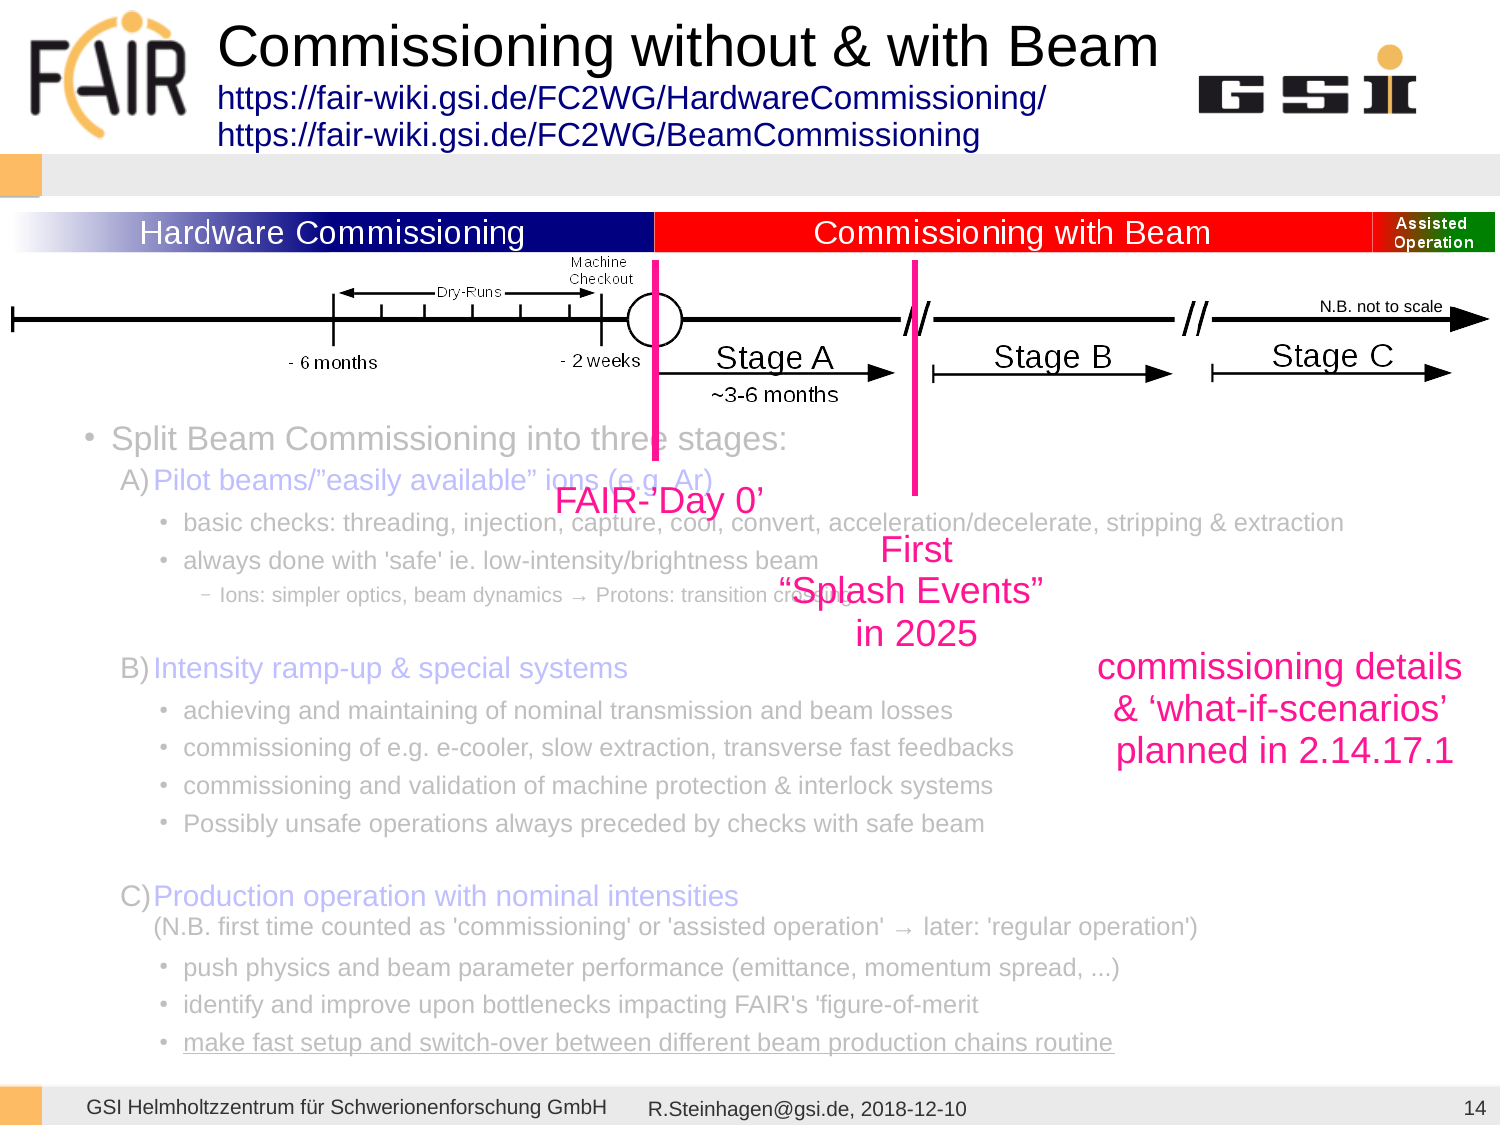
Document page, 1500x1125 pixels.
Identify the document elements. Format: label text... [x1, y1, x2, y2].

title Commissioning without & with Beam https://fair-wiki.gsi.de/FC2WG/HardwareCommissioning/ https://fair-wiki.gsi.de/FC2WG/BeamCommissioning [217, 14, 1180, 154]
text_box [0, 413, 1500, 1087]
text_box commissioning details & ‘what-if-scenarios’ planned in 2.14.17.1 [1082, 637, 1489, 779]
text_box FAIR-’Day 0’ [539, 472, 780, 530]
picture [30, 9, 187, 141]
picture [10, 212, 1495, 402]
text_box N.B. not to scale [1305, 289, 1459, 324]
picture [1197, 42, 1419, 117]
text_box First “Splash Events” in 2025 [764, 520, 1069, 662]
